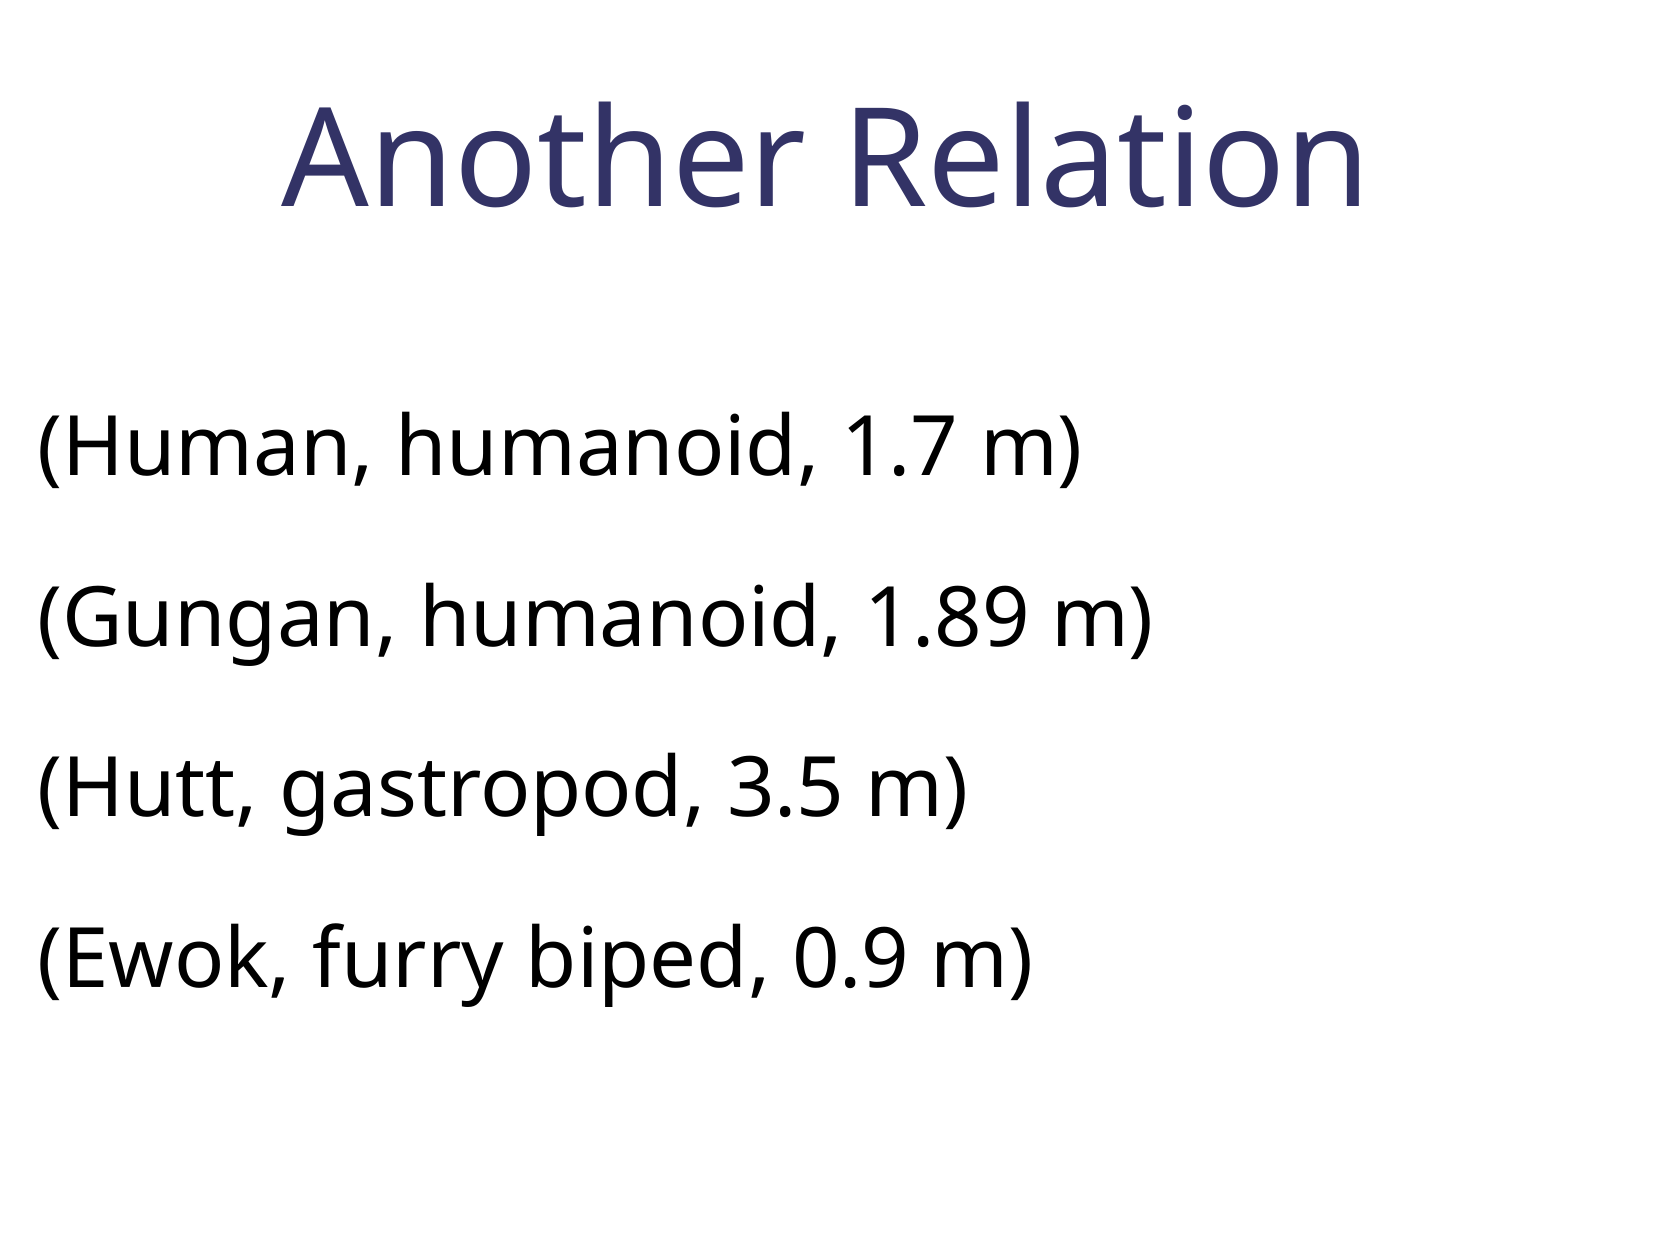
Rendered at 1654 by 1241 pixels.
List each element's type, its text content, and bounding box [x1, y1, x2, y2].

title Another Relation [82, 56, 1571, 250]
subtitle (Human, humanoid, 1.7 m) (Gungan, humanoid, 1.89 m) (Hutt, gastropod, 3.5 m) (Ewok, furry biped, 0.9 m) [37, 297, 1613, 1102]
